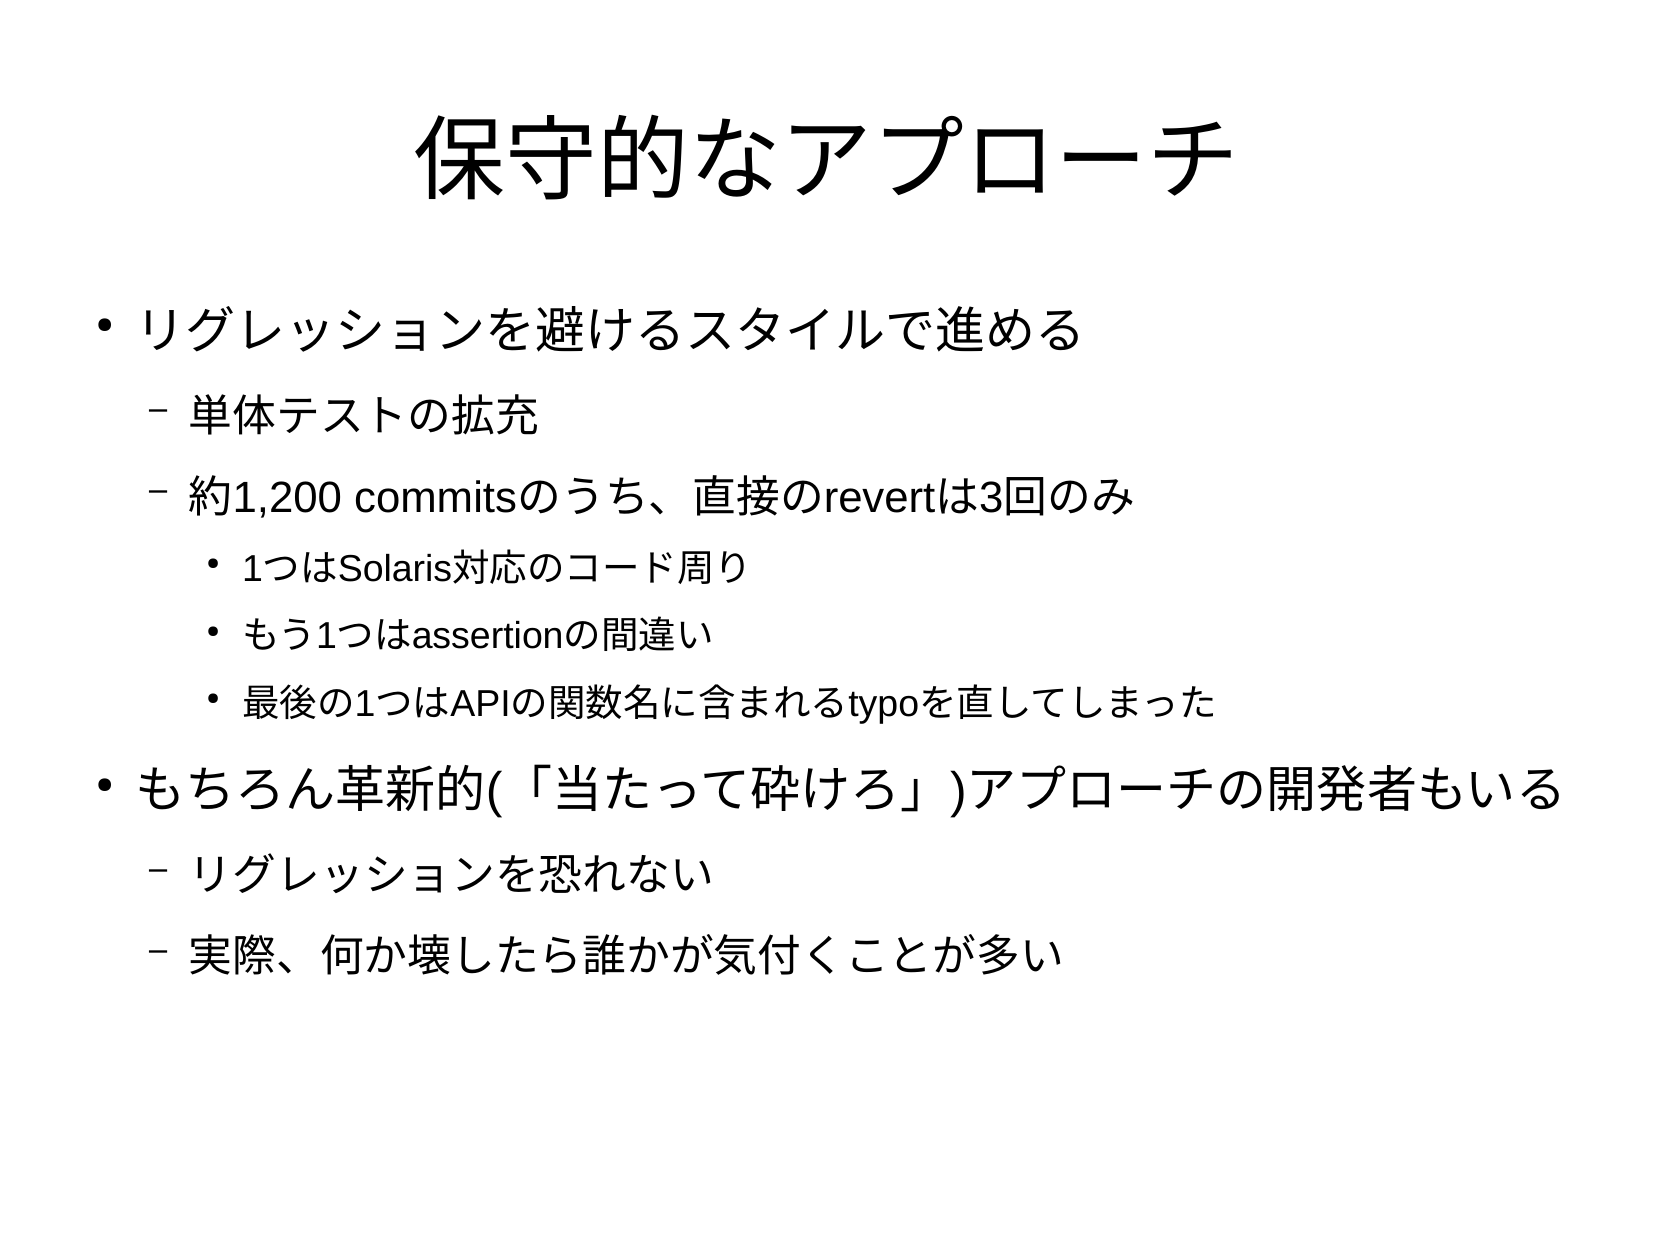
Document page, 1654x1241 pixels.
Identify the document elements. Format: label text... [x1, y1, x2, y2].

list リグレッションを避けるスタイルで進める 単体テストの拡充 約1,200 commitsのうち、直接のrevertは3回のみ 1つはSolaris対応のコード周り もう1つはassertionの間違い 最後の1つはAPIの関数名に含まれるtypoを直してしまった もちろん革新的(「当たって砕けろ」)アプローチの開発者もいる リグレッションを恐れない 実際、何か壊したら誰かが気付くことが多い [82, 290, 1571, 1010]
title 保守的なアプローチ [82, 49, 1571, 257]
